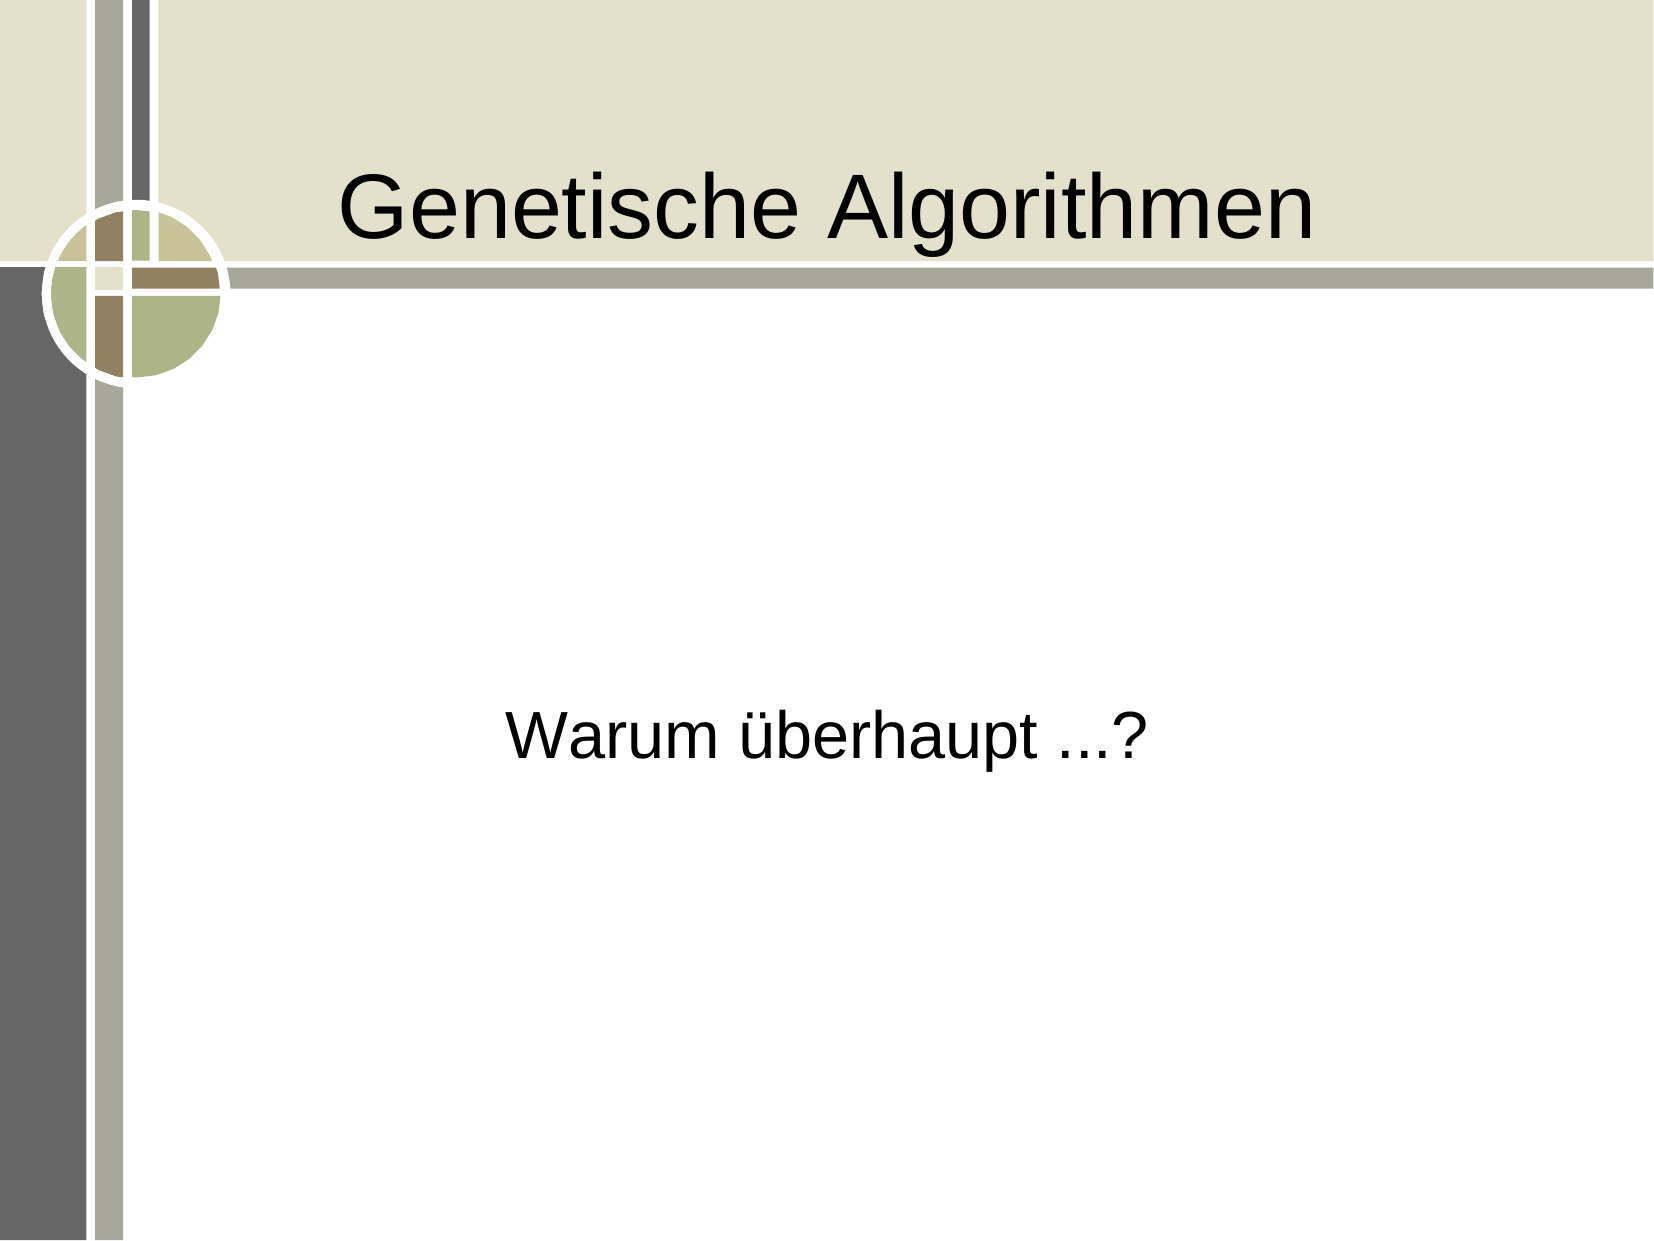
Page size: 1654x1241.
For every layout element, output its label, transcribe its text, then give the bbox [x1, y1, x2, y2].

title Genetische Algorithmen [121, 102, 1534, 311]
subtitle Warum überhaupt ...? [121, 344, 1534, 1127]
